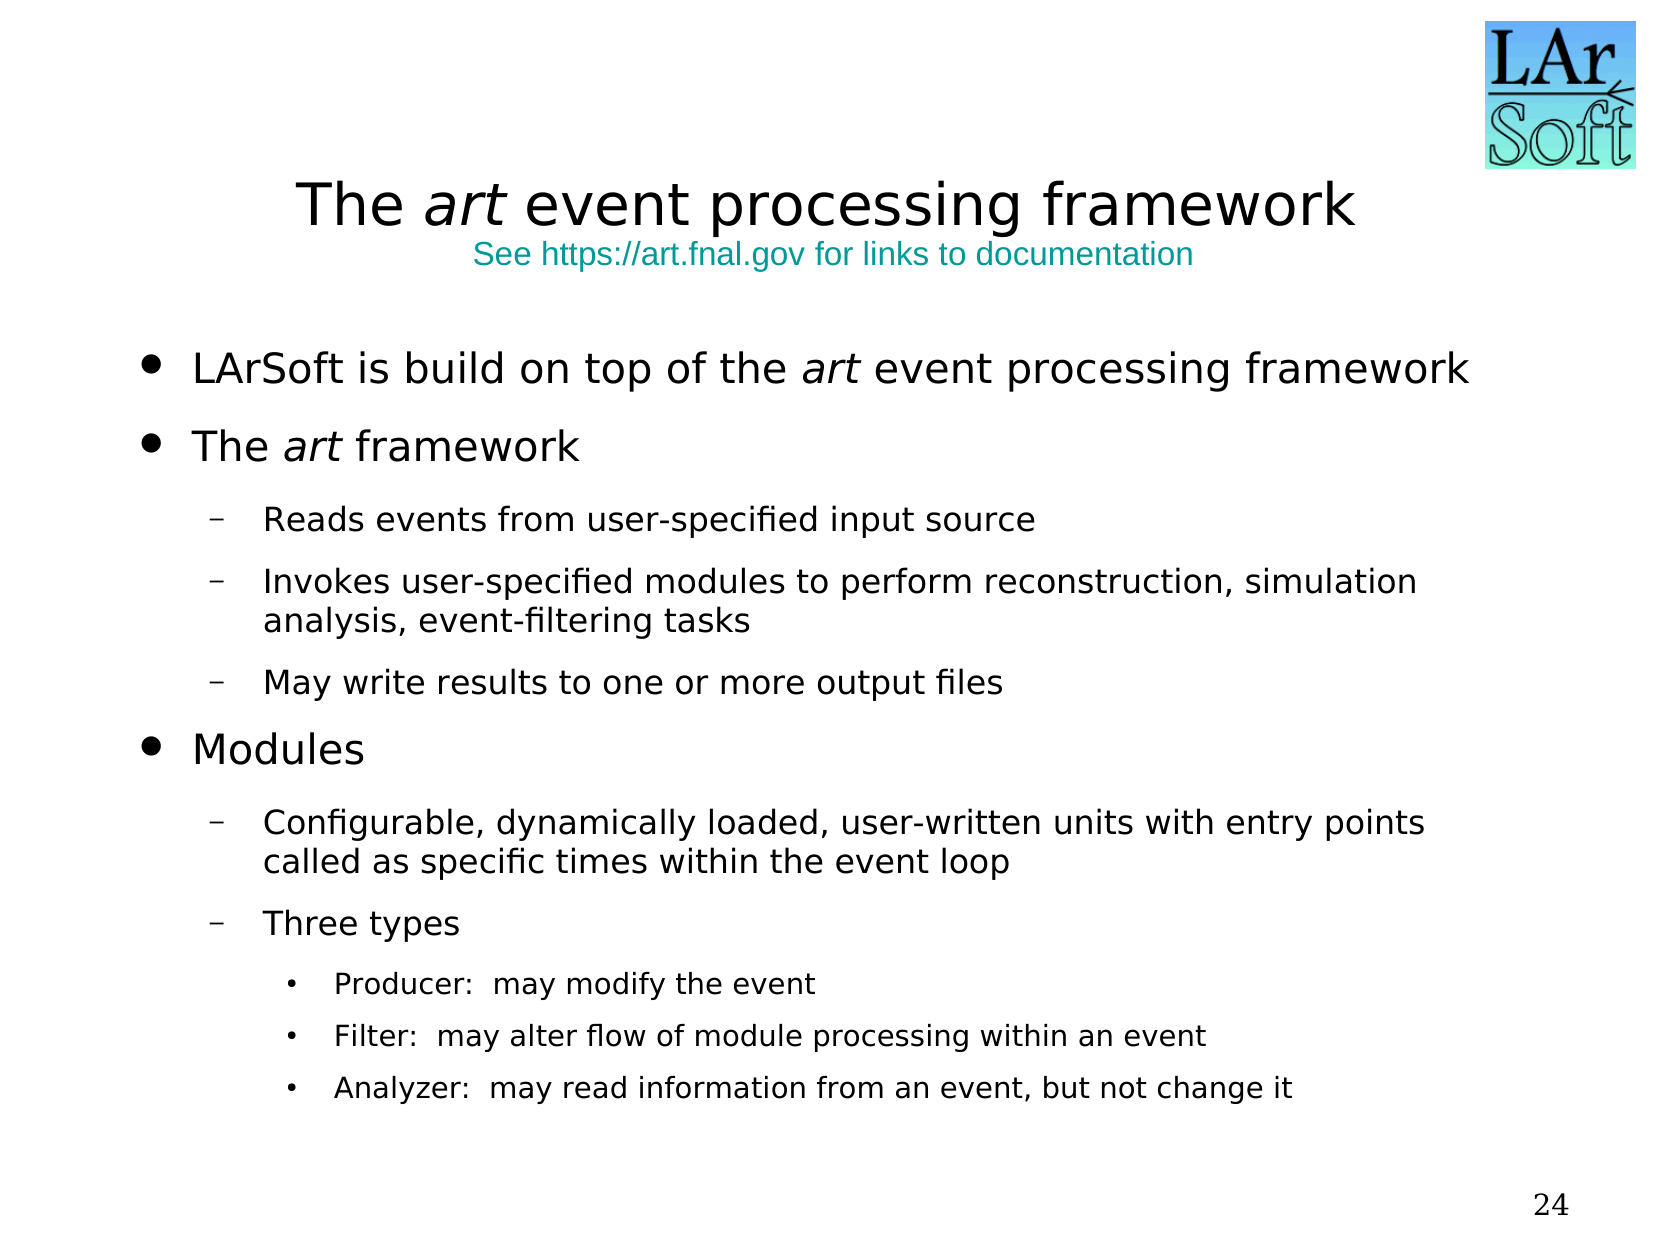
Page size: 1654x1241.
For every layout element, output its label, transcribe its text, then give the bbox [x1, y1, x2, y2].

text_box See https://art.fnal.gov for links to documentation [457, 228, 1210, 281]
picture [1485, 21, 1636, 169]
list LArSoft is build on top of the art event processing framework The art framework Reads events from user-specified input source Invokes user-specified modules to perform reconstruction, simulation analysis, event-filtering tasks May write results to one or more output files Modules Configurable, dynamically loaded, user-written units with entry points called as specific times within the event loop Three types Producer: may modify the event Filter: may alter flow of module processing within an event Analyzer: may read information from an event, but not change it [121, 344, 1533, 1127]
title The art event processing framework [121, 102, 1533, 310]
